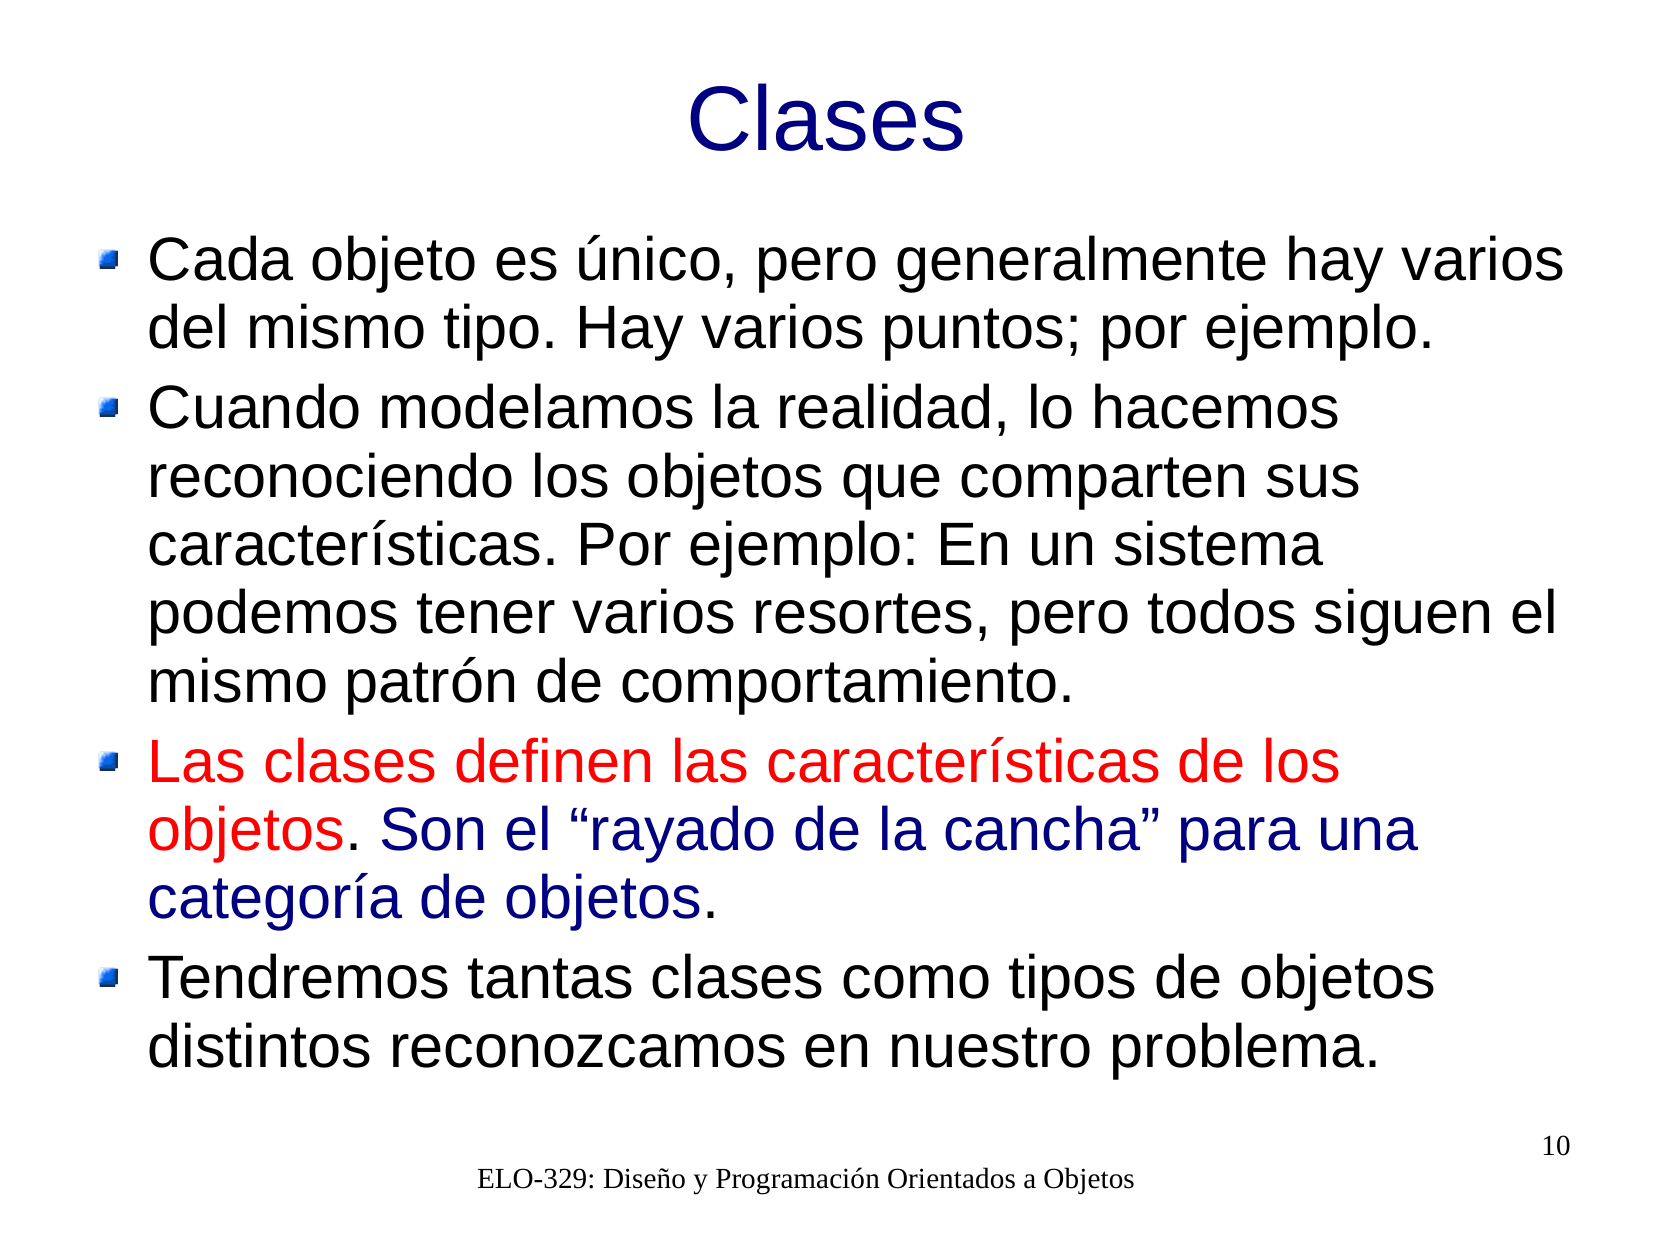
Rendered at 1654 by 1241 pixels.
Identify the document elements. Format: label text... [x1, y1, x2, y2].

list Cada objeto es único, pero generalmente hay varios del mismo tipo. Hay varios puntos; por ejemplo. Cuando modelamos la realidad, lo hacemos reconociendo los objetos que comparten sus características. Por ejemplo: En un sistema podemos tener varios resortes, pero todos siguen el mismo patrón de comportamiento. Las clases definen las características de los objetos. Son el “rayado de la cancha” para una categoría de objetos. Tendremos tantas clases como tipos de objetos distintos reconozcamos en nuestro problema. [82, 225, 1571, 1158]
title Clases [82, 49, 1571, 188]
